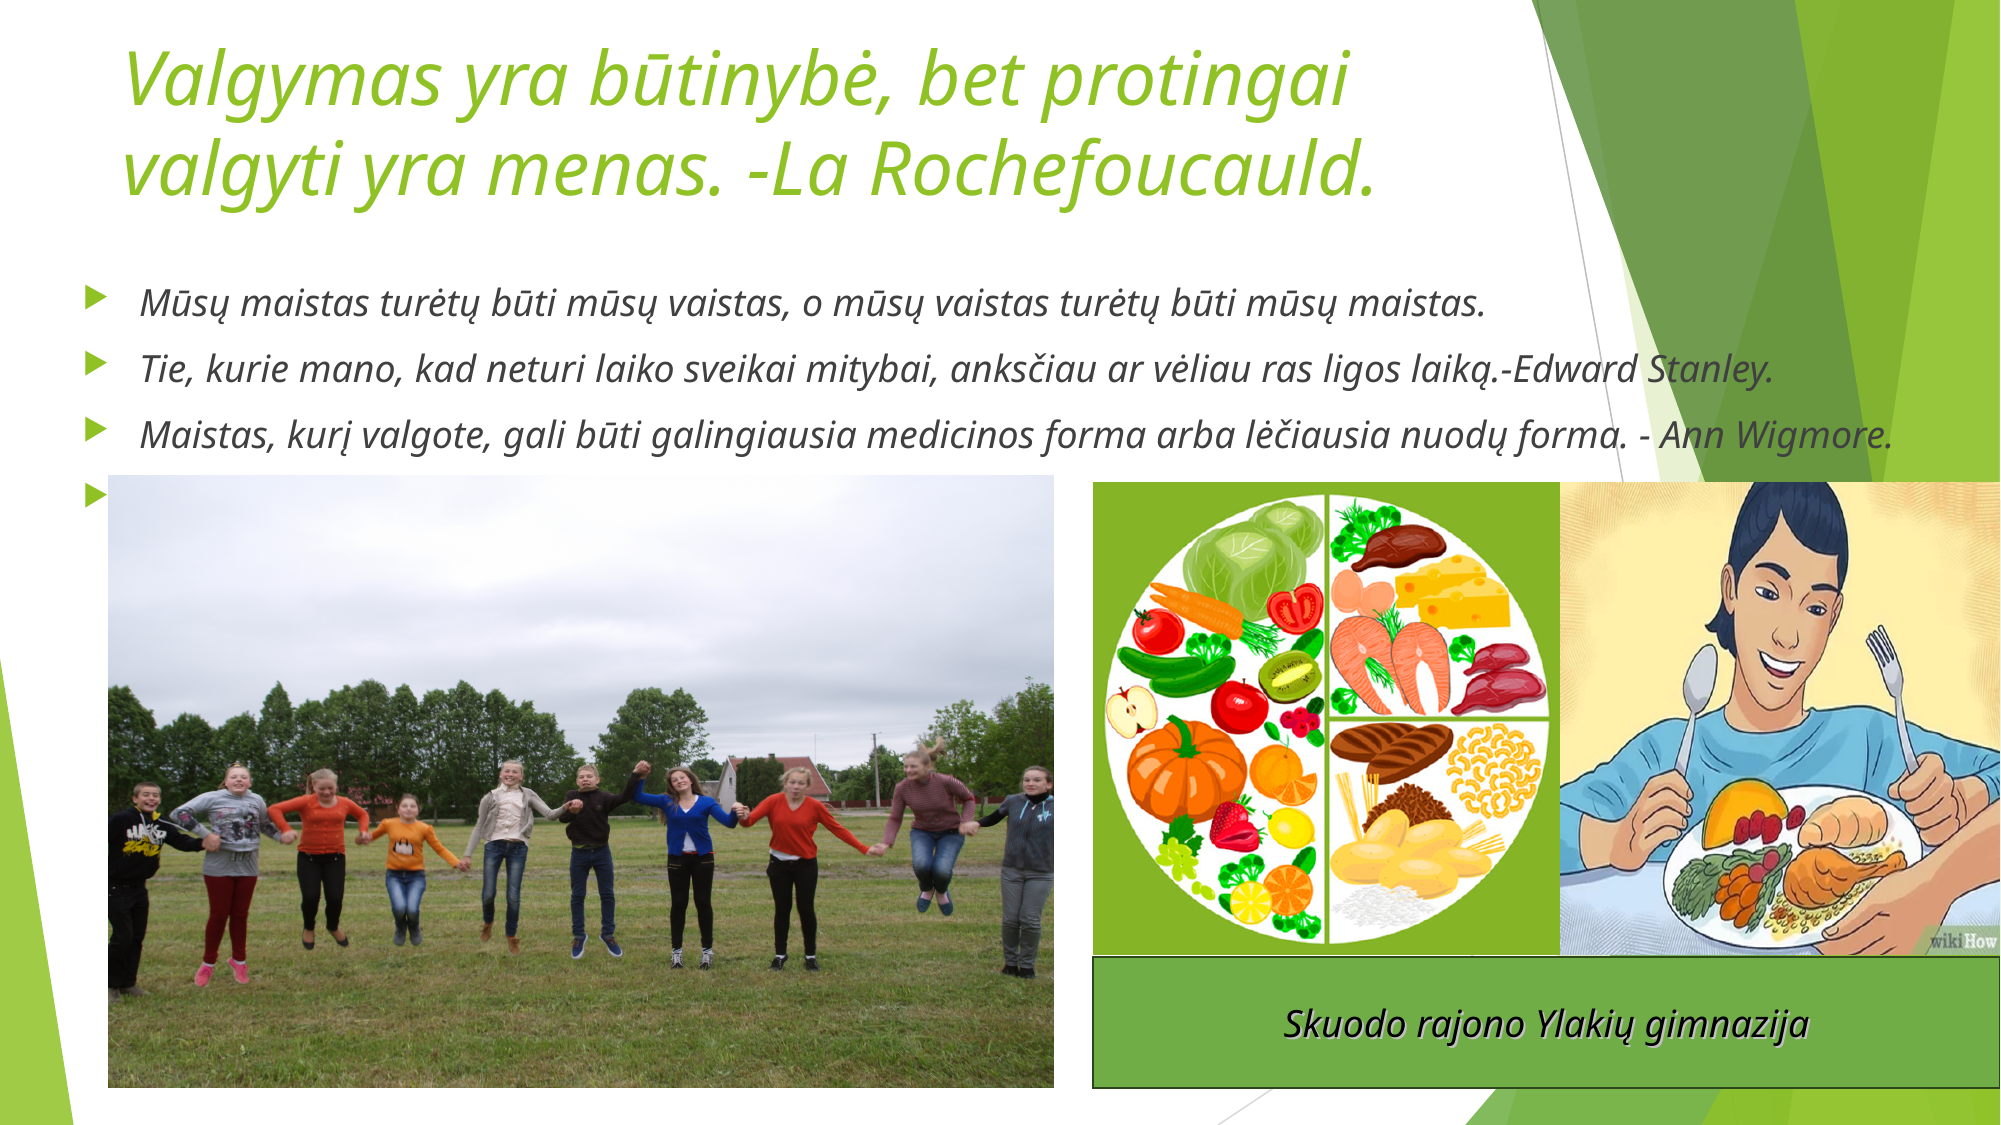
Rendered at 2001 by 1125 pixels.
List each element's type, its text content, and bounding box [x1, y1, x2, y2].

title Valgymas yra būtinybė, bet protingai valgyti yra menas. -La Rochefoucauld. [108, 22, 1519, 240]
text_box Skuodo rajono Ylakių gimnazija [1093, 957, 2000, 1088]
picture [1093, 482, 2000, 955]
picture [108, 475, 1054, 1088]
list Mūsų maistas turėtų būti mūsų vaistas, o mūsų vaistas turėtų būti mūsų maistas. Tie, kurie mano, kad neturi laiko sveikai mitybai, anksčiau ar vėliau ras ligos laiką.-Edward Stanley. Maistas, kurį valgote, gali būti galingiausia medicinos forma arba lėčiausia nuodų forma. - Ann Wigmore. [67, 271, 1986, 563]
